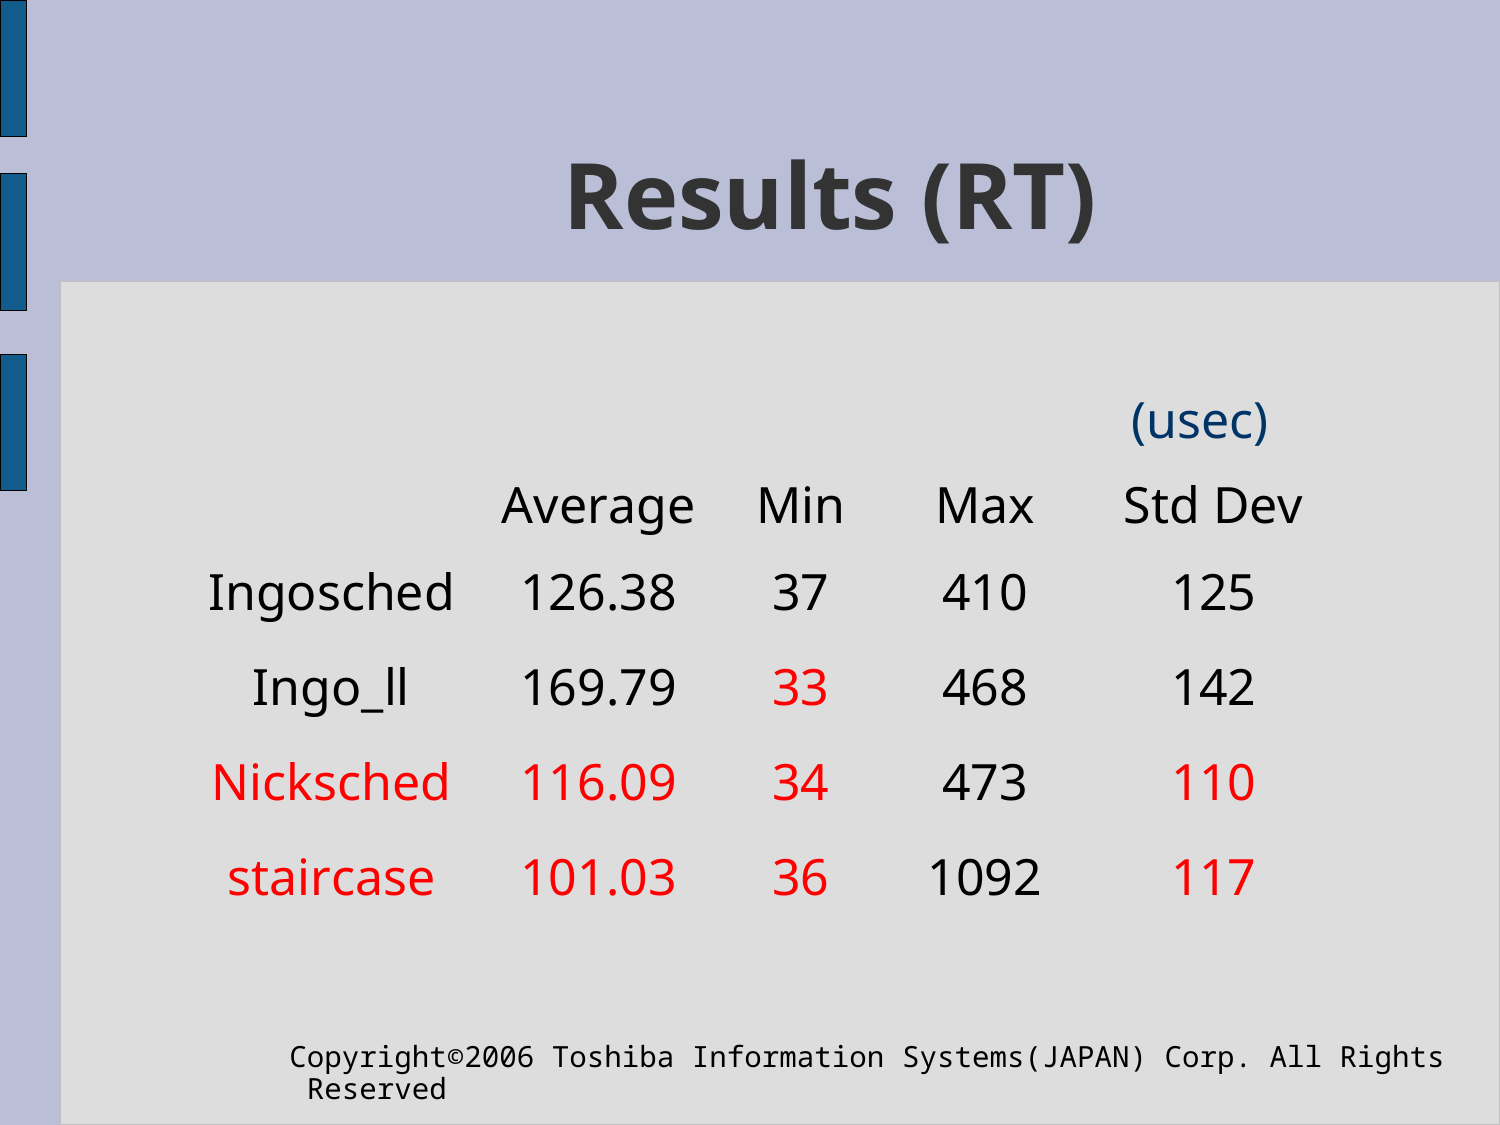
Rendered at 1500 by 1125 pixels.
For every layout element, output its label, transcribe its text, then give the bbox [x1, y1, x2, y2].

text_box 1092 [913, 834, 1057, 918]
text_box 169.79 [505, 644, 692, 728]
text_box staircase [212, 834, 451, 918]
text_box 473 [927, 739, 1043, 823]
text_box 33 [757, 644, 844, 728]
text_box 34 [757, 739, 844, 823]
text_box 117 [1156, 834, 1272, 918]
text_box 142 [1156, 644, 1272, 728]
text_box 110 [1156, 739, 1272, 823]
text_box Std Dev [1109, 475, 1319, 546]
text_box Ingosched [193, 549, 470, 633]
text_box Ingo_ll [238, 644, 426, 728]
text_box 101.03 [505, 834, 692, 918]
text_box 125 [1156, 549, 1272, 633]
title Results (RT) [225, 99, 1436, 288]
text_box 126.38 [505, 549, 692, 633]
text_box (usec) [962, 362, 1438, 475]
text_box Max [920, 462, 1050, 546]
text_box 116.09 [505, 739, 692, 823]
text_box 37 [757, 549, 844, 633]
text_box Nicksched [197, 739, 467, 823]
text_box Min [741, 462, 861, 546]
text_box Average [487, 462, 711, 546]
text_box 410 [927, 549, 1043, 633]
text_box 36 [757, 834, 844, 918]
text_box 468 [927, 644, 1043, 728]
